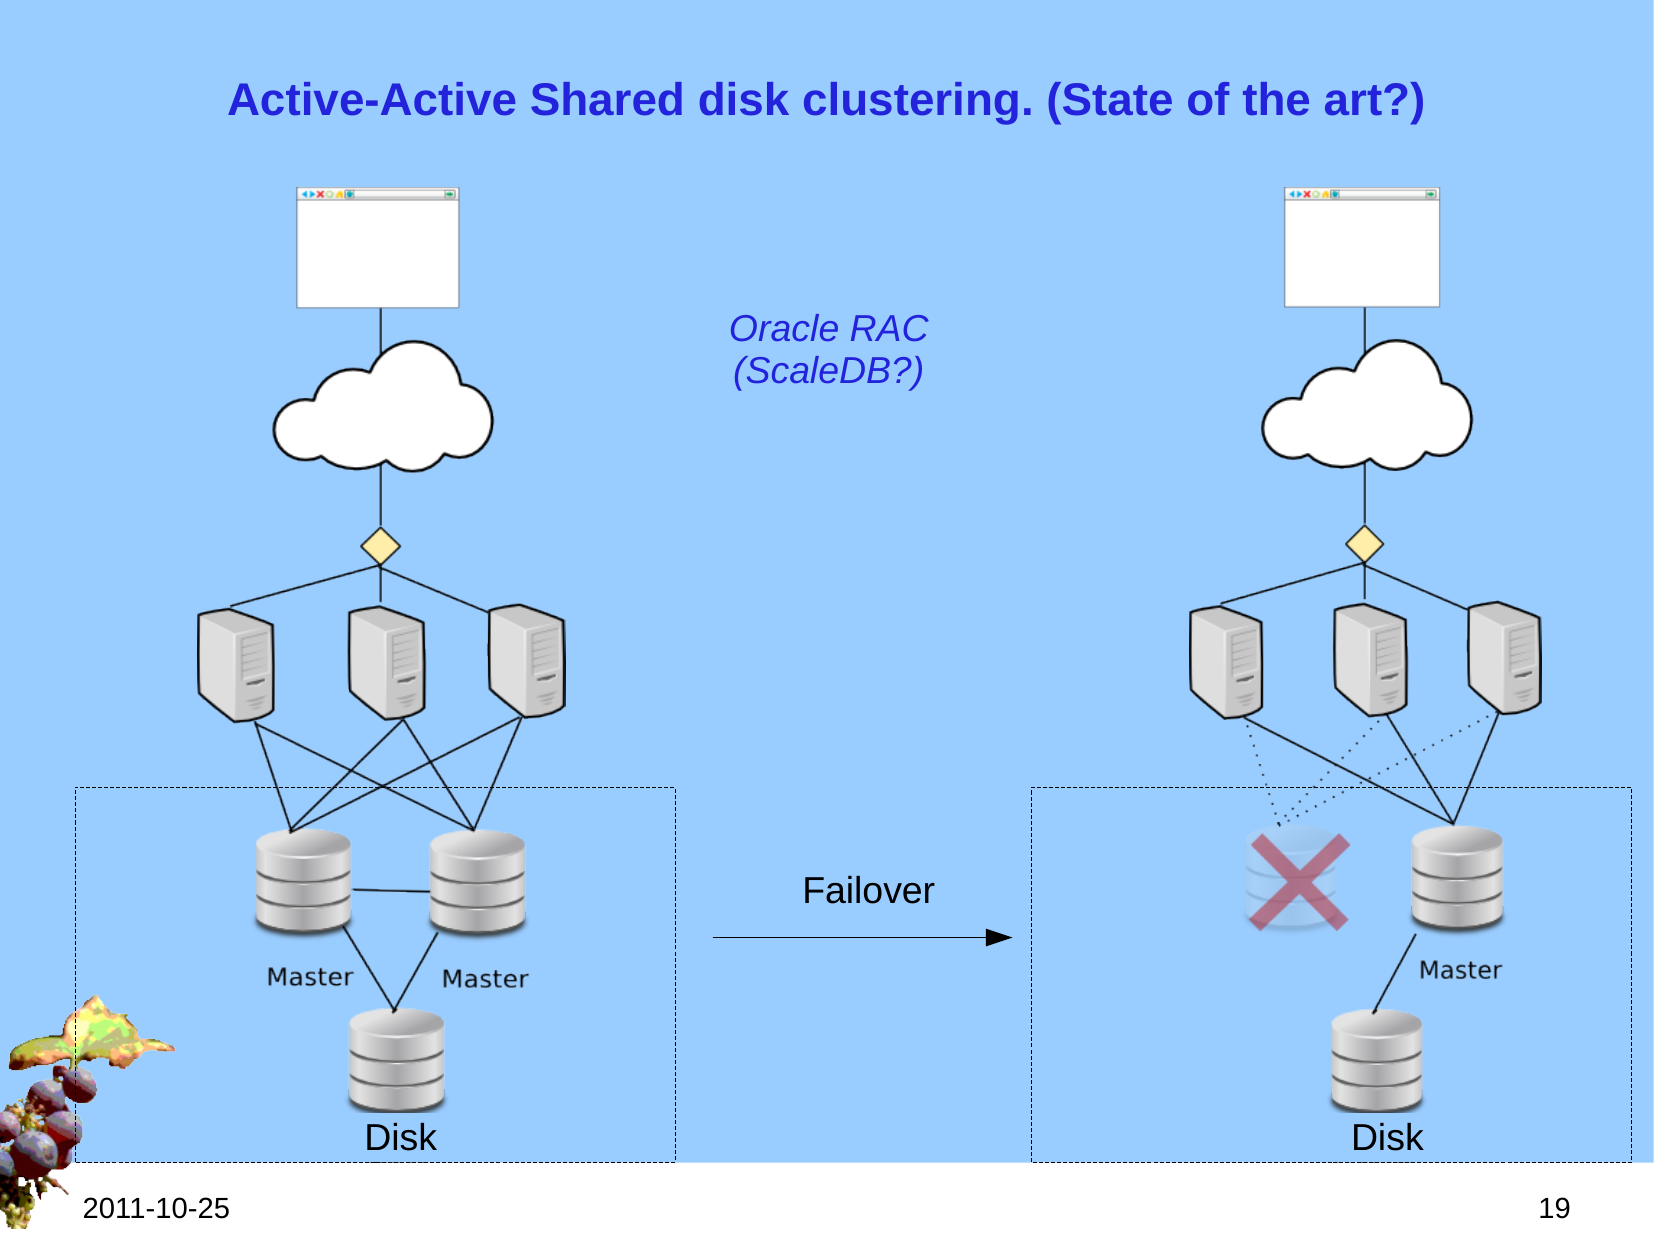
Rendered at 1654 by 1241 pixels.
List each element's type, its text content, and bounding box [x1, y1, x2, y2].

text_box Oracle RAC (ScaleDB?) [603, 300, 1054, 826]
text_box Disk [325, 1113, 476, 1163]
picture [197, 187, 566, 1163]
text_box Failover [787, 862, 976, 920]
title Active-Active Shared disk clustering. (State of the art?) [82, 49, 1571, 151]
picture [1189, 187, 1542, 1163]
picture [0, 990, 188, 1229]
text_box Disk [1312, 1113, 1463, 1163]
